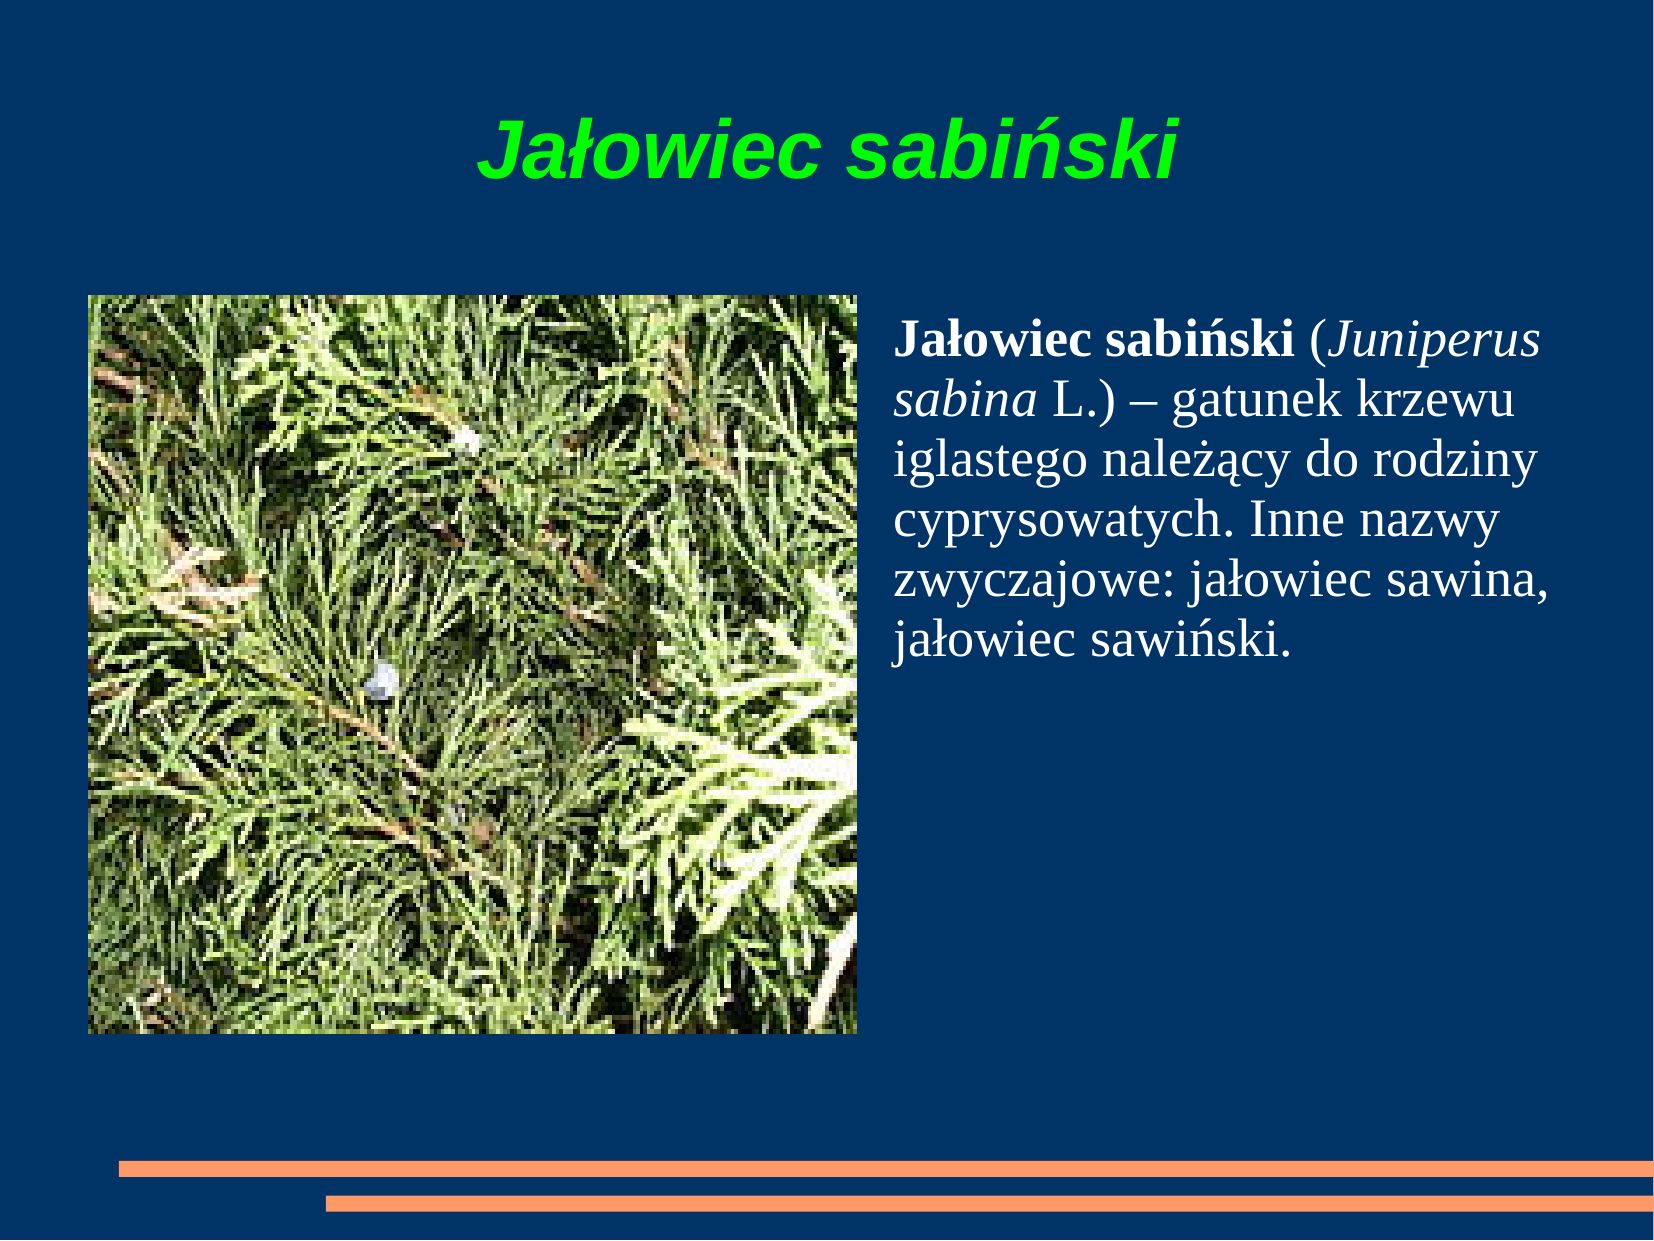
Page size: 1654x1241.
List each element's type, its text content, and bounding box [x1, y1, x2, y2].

title Jałowiec sabiński [121, 53, 1534, 247]
list Jałowiec sabiński (Juniperus sabina L.) – gatunek krzewu iglastego należący do rodziny cyprysowatych. Inne nazwy zwyczajowe: jałowiec sawina, jałowiec sawiński. [893, 307, 1596, 1103]
picture [88, 295, 857, 1034]
